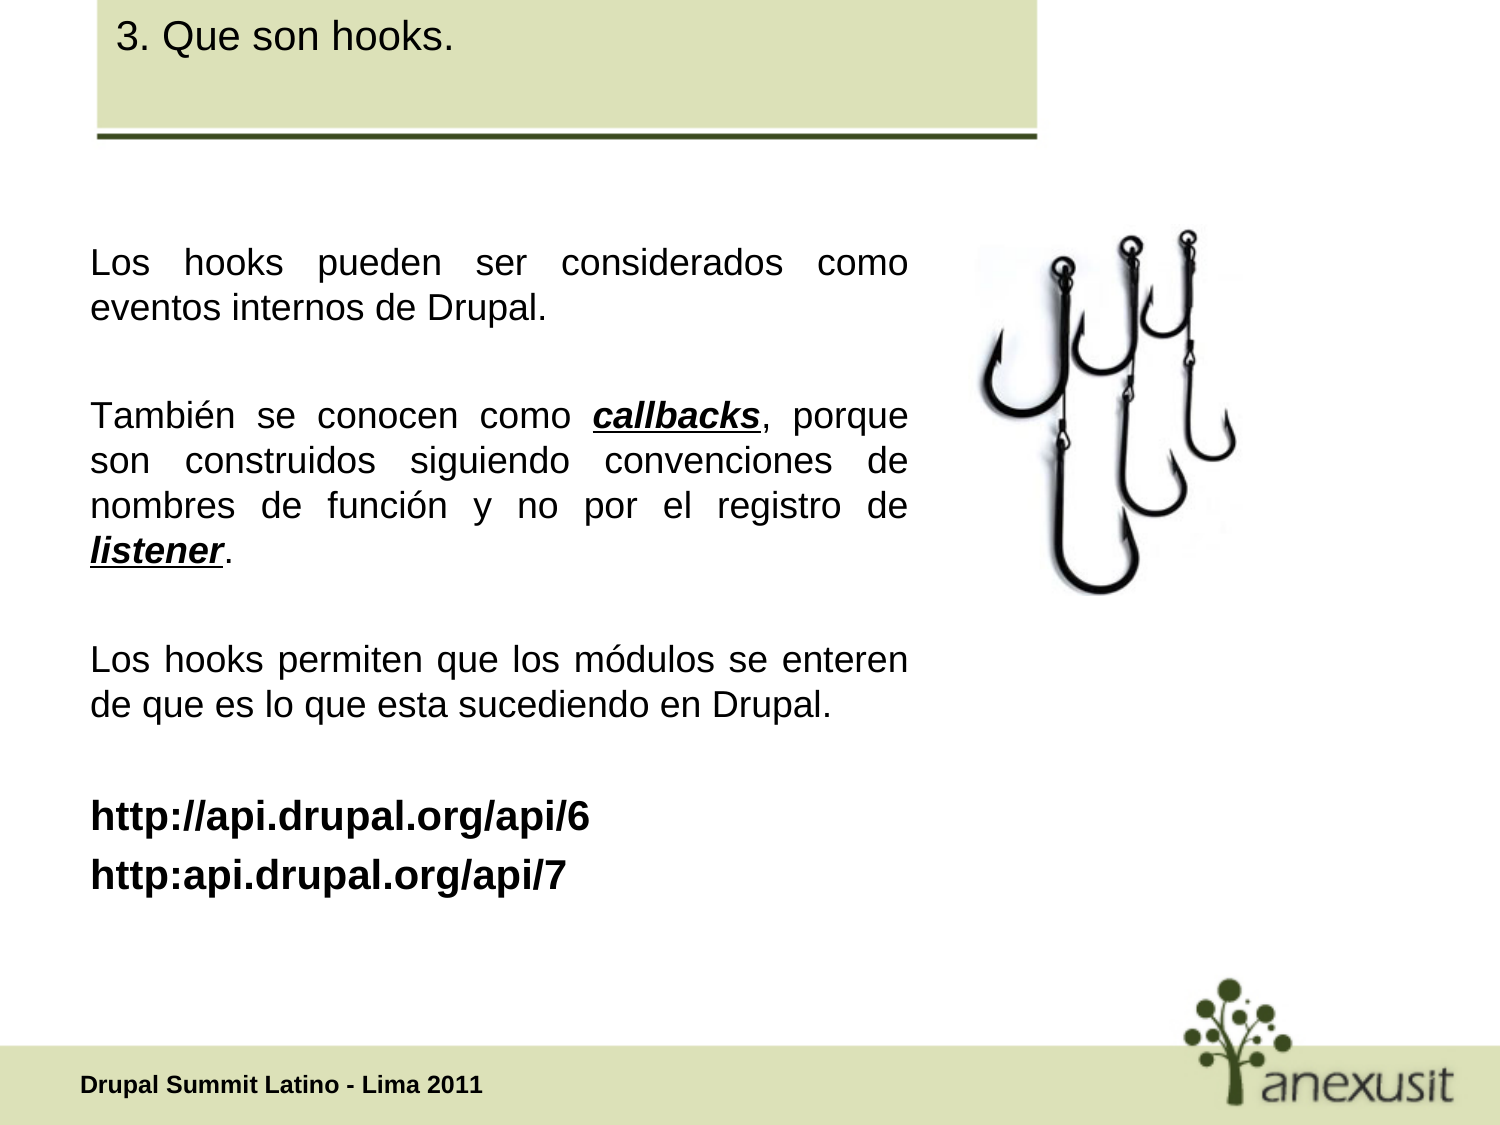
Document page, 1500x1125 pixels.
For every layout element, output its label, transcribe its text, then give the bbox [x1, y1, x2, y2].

text_box Drupal Summit Latino - Lima 2011 [65, 1060, 1066, 1106]
text_box 3. Que son hooks. [100, 0, 827, 119]
text_box Los hooks pueden ser considerados como eventos internos de Drupal. También se conocen como callbacks, porque son construidos siguiendo convenciones de nombres de función y no por el registro de listener. Los hooks permiten que los módulos se enteren de que es lo que esta sucediendo en Drupal. http://api.drupal.org/api/6 http:api.drupal.org/api/7 [75, 229, 924, 906]
picture [0, 0, 1500, 1125]
